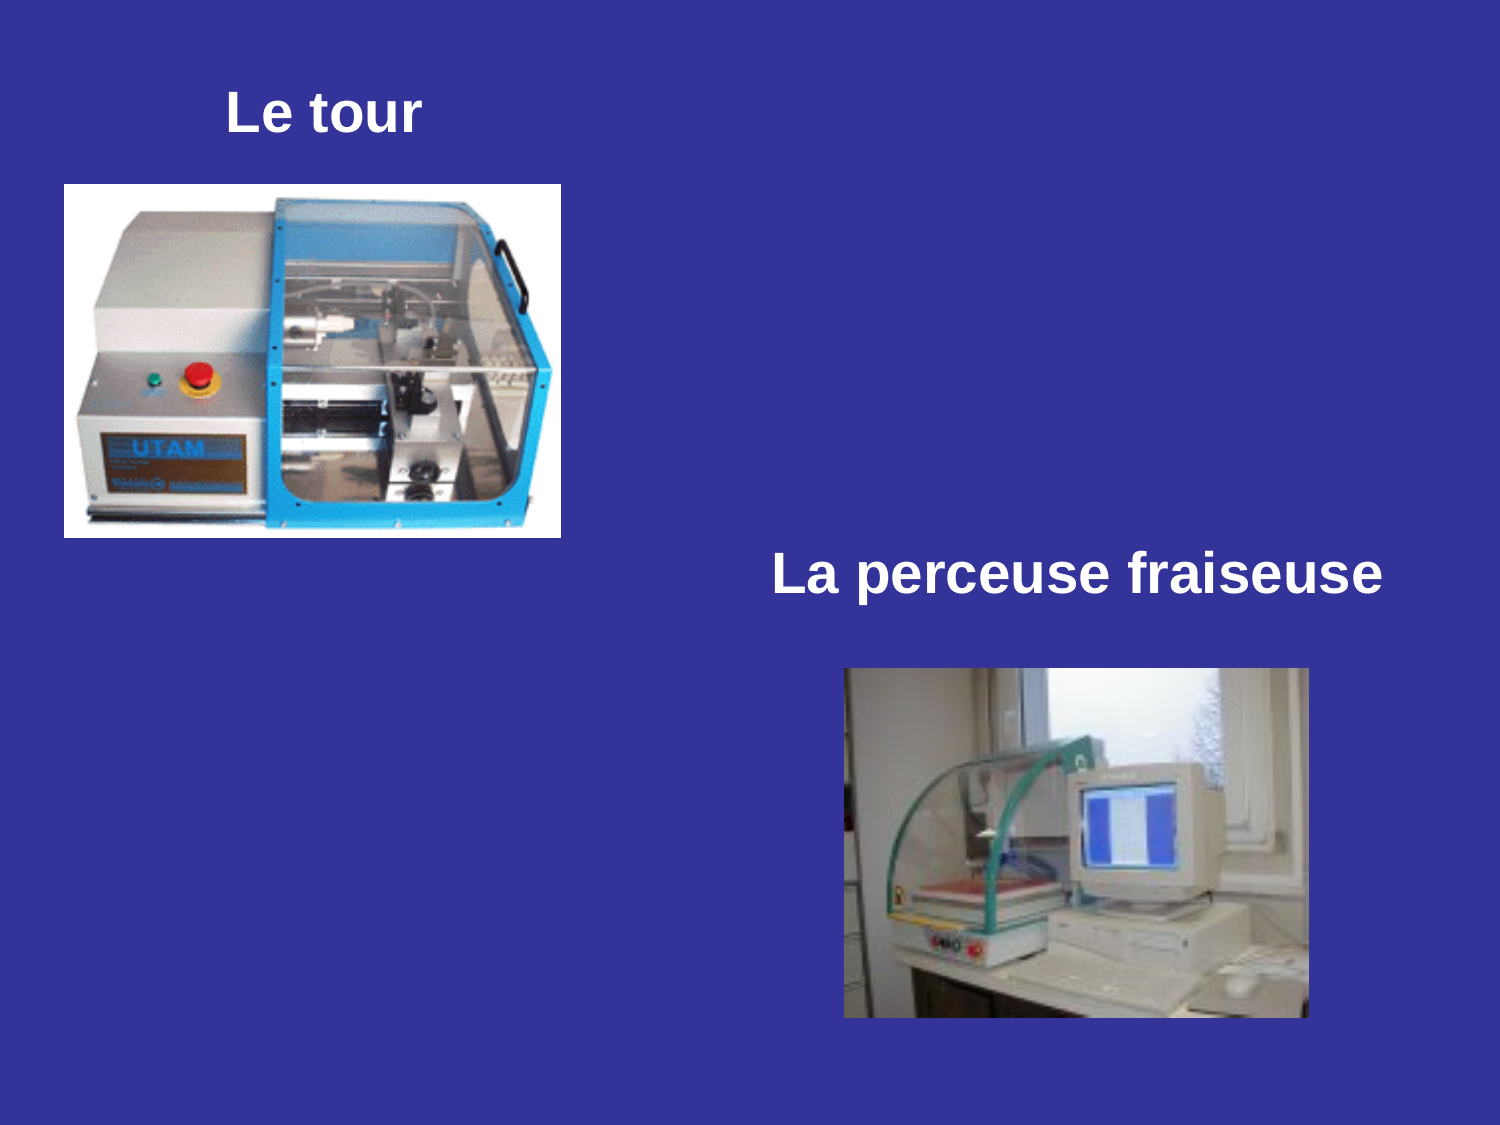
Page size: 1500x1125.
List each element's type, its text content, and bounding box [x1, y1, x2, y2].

picture [64, 184, 561, 538]
picture [844, 668, 1309, 1018]
text_box Le tour [135, 66, 514, 152]
text_box La perceuse fraiseuse [749, 527, 1406, 613]
